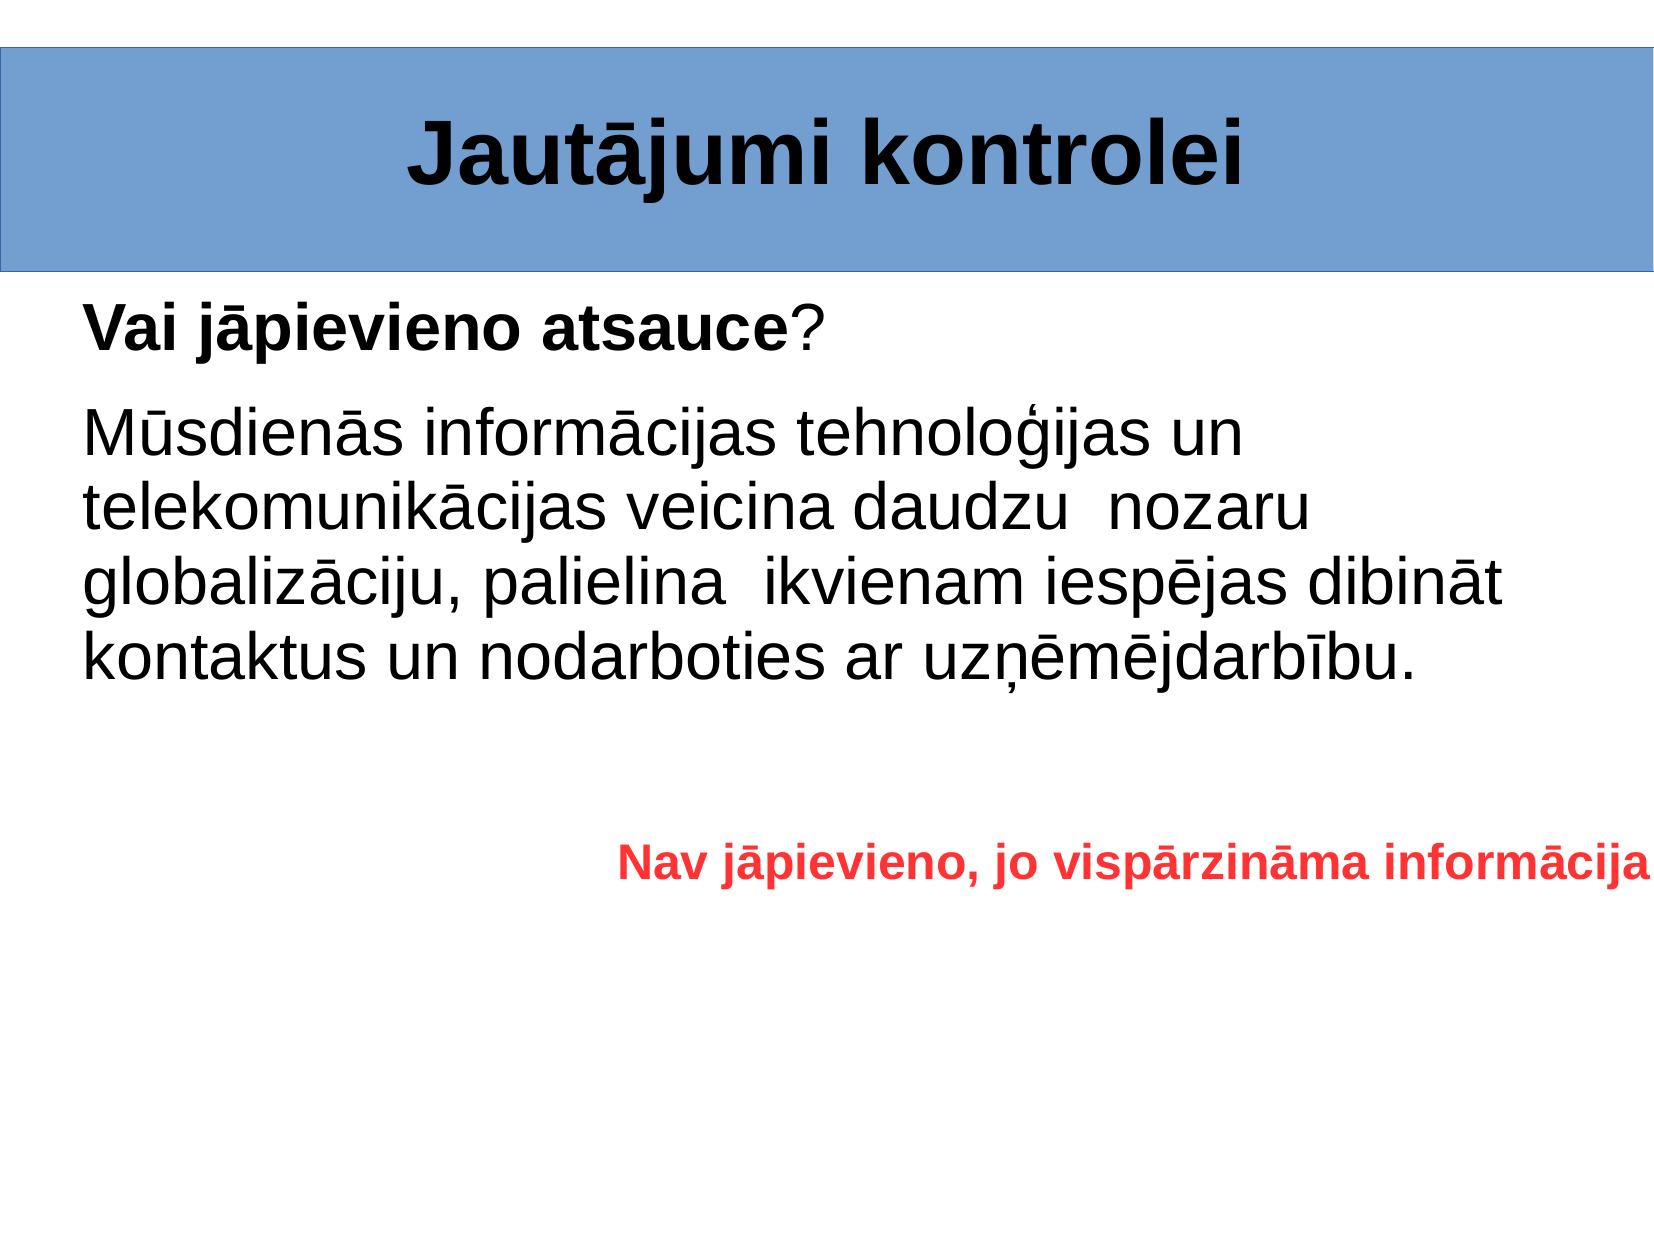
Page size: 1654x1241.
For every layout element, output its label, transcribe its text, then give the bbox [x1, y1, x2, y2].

title Jautājumi kontrolei [82, 49, 1571, 257]
text_box Nav jāpievieno, jo vispārzināma informācija [602, 826, 1654, 898]
list Vai jāpievieno atsauce? Mūsdienās informācijas tehnoloģijas un telekomunikācijas veicina daudzu nozaru globalizāciju, palielina ikvienam iespējas dibināt kontaktus un nodarboties ar uzņēmējdarbību. [82, 290, 1607, 1010]
text_box [0, 47, 1654, 272]
